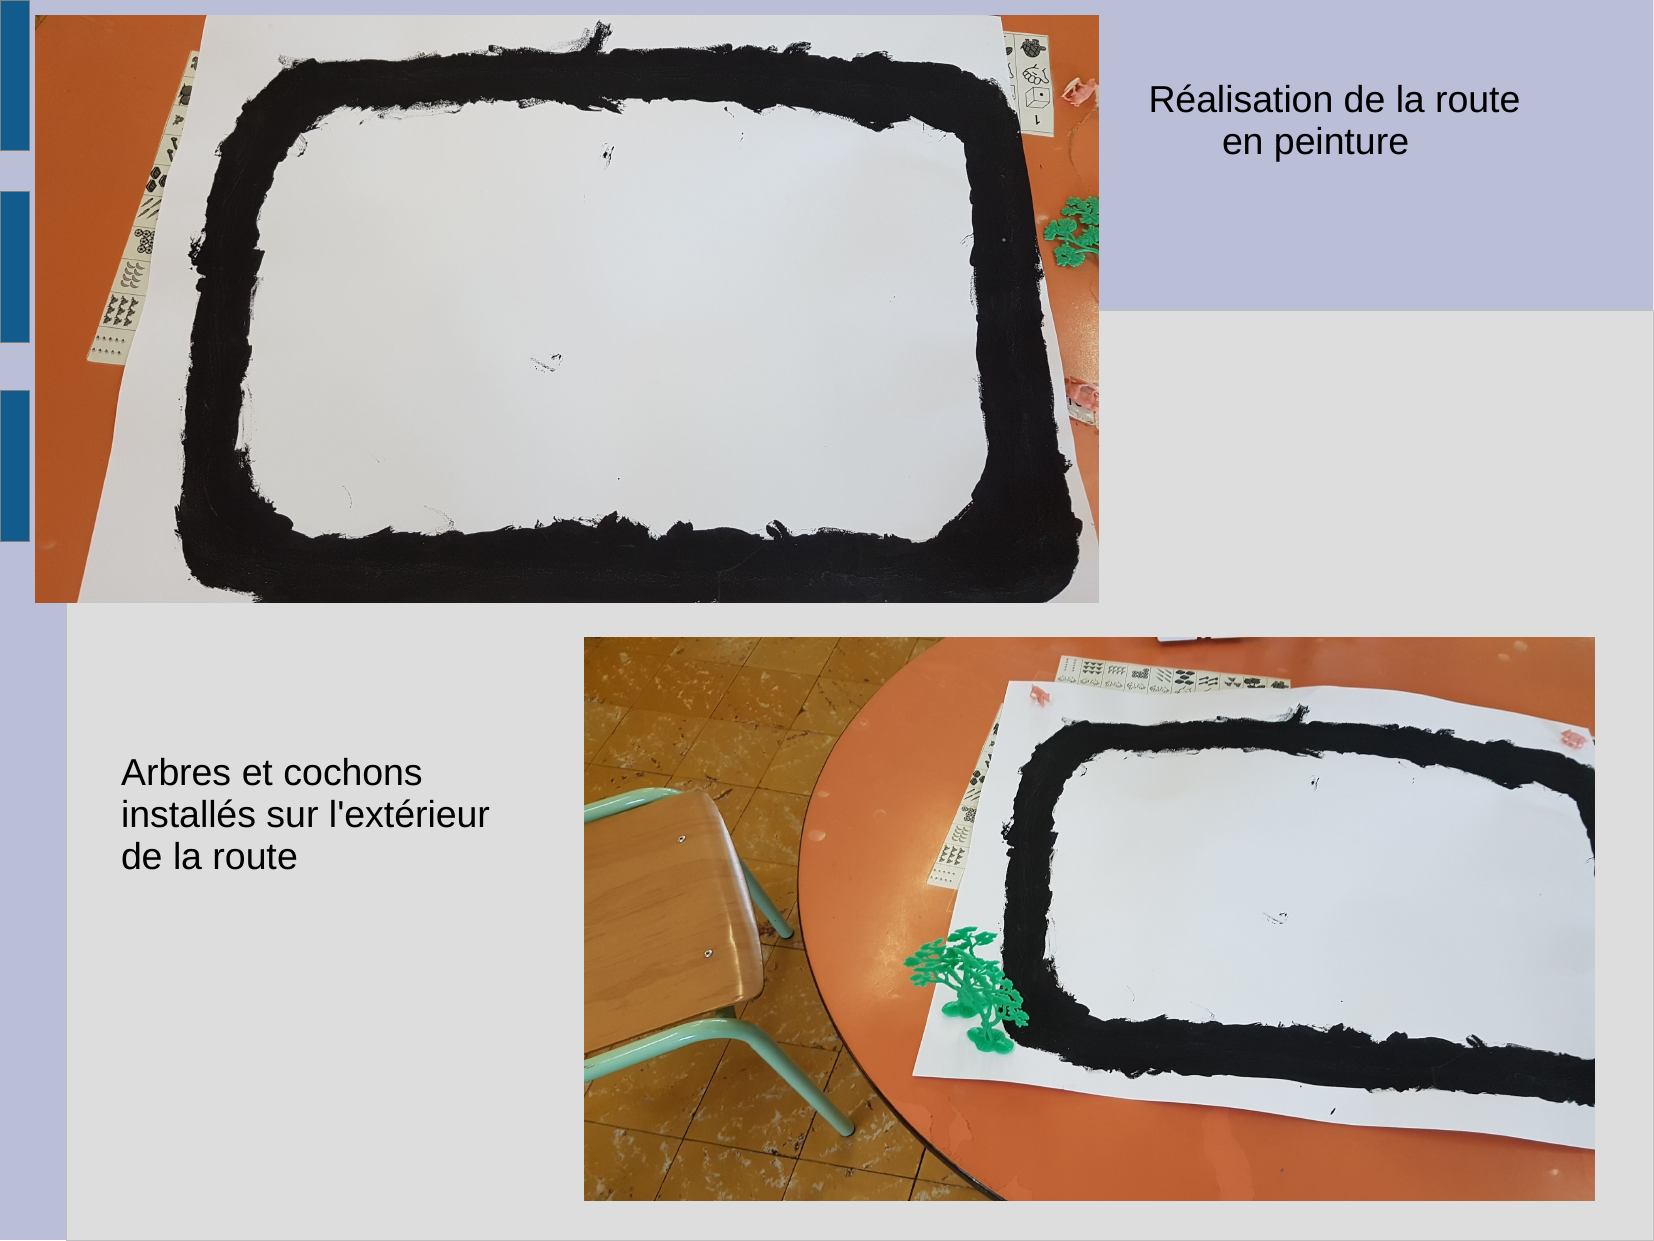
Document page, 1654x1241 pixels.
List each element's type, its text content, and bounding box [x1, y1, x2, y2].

picture [584, 637, 1595, 1201]
text_box Arbres et cochons installés sur l'extérieur de la route [106, 744, 505, 886]
picture [35, 15, 1099, 603]
text_box Réalisation de la route en peinture [1133, 70, 1536, 170]
